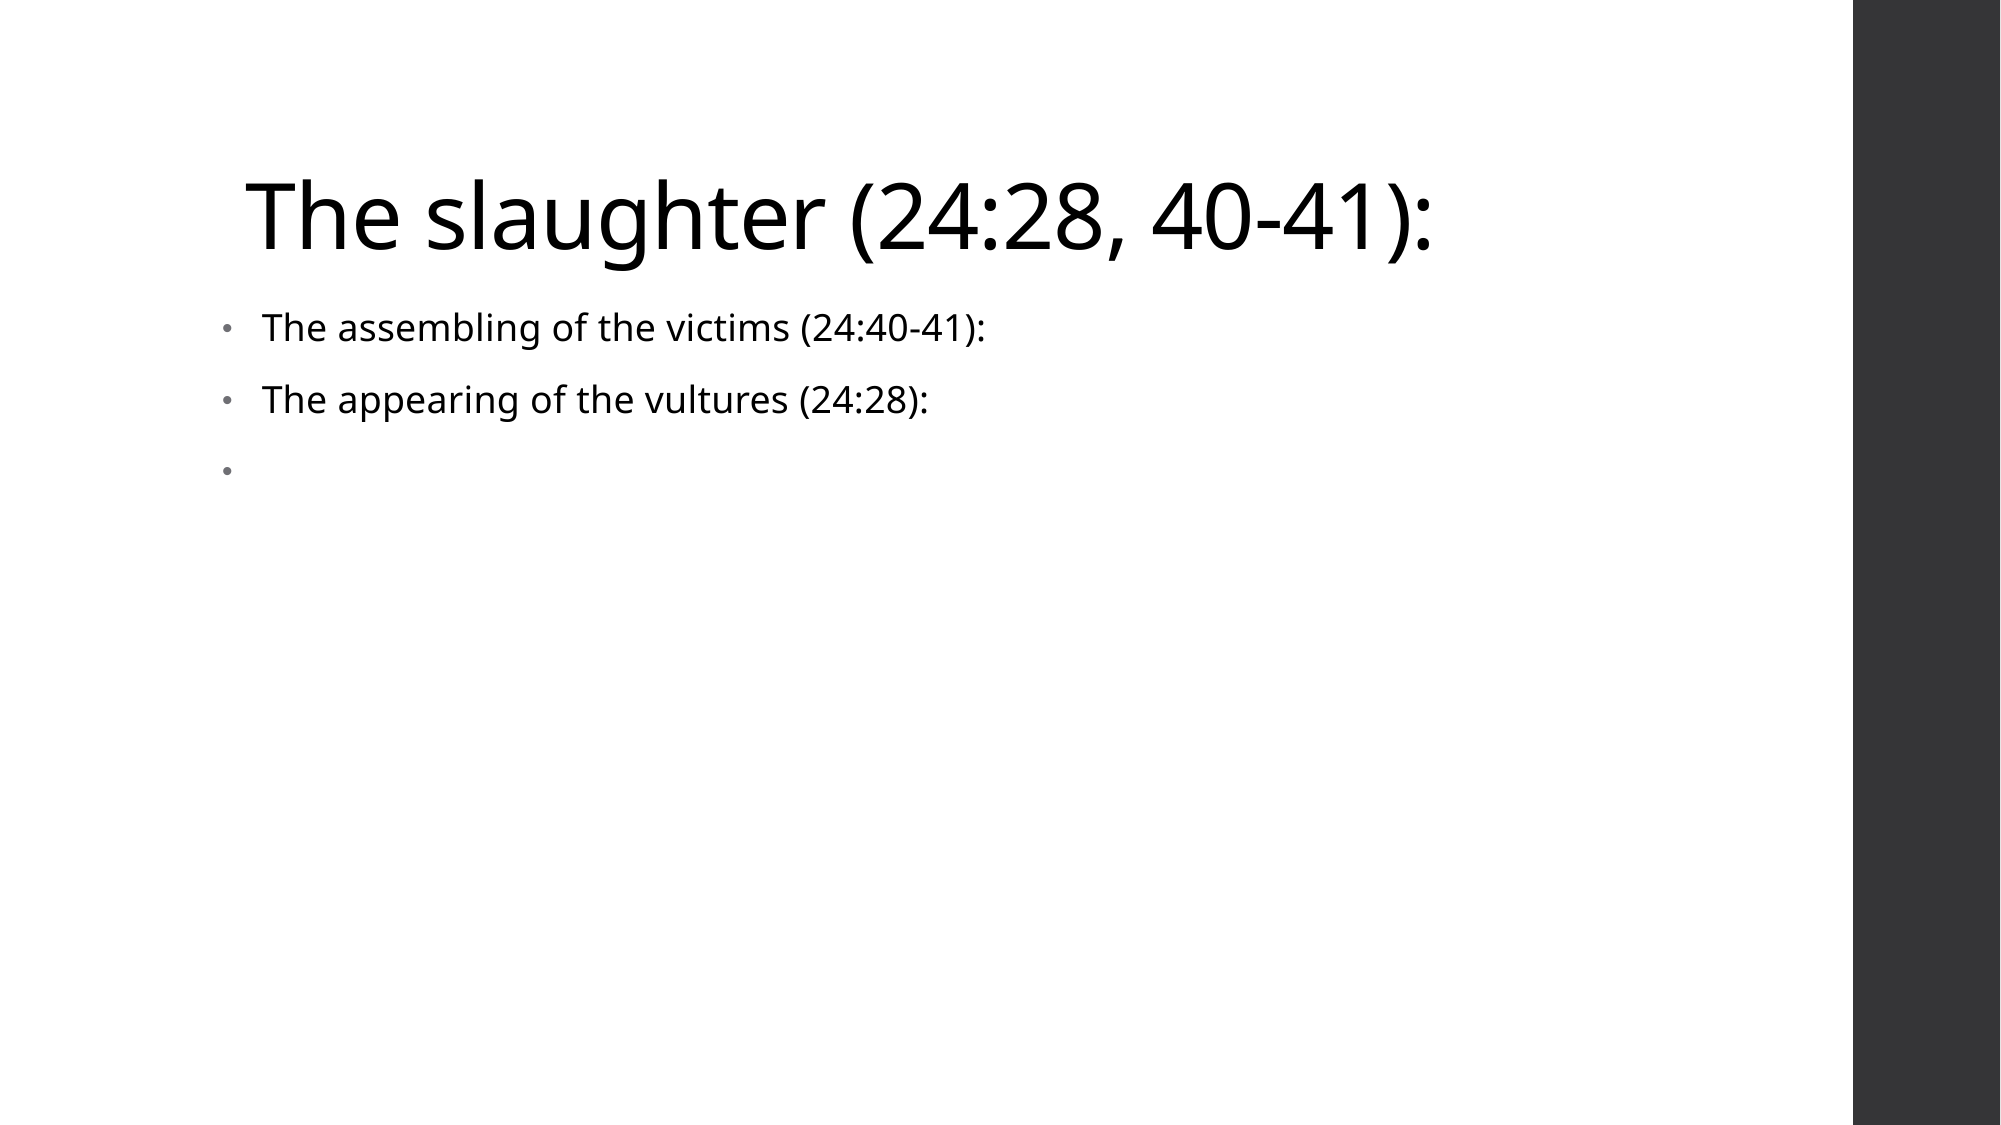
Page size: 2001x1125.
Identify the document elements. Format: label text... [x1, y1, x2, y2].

title The slaughter (24:28, 40-41): [206, 60, 1797, 278]
list The assembling of the victims (24:40-41): The appearing of the vultures (24:28): [206, 299, 1617, 1014]
